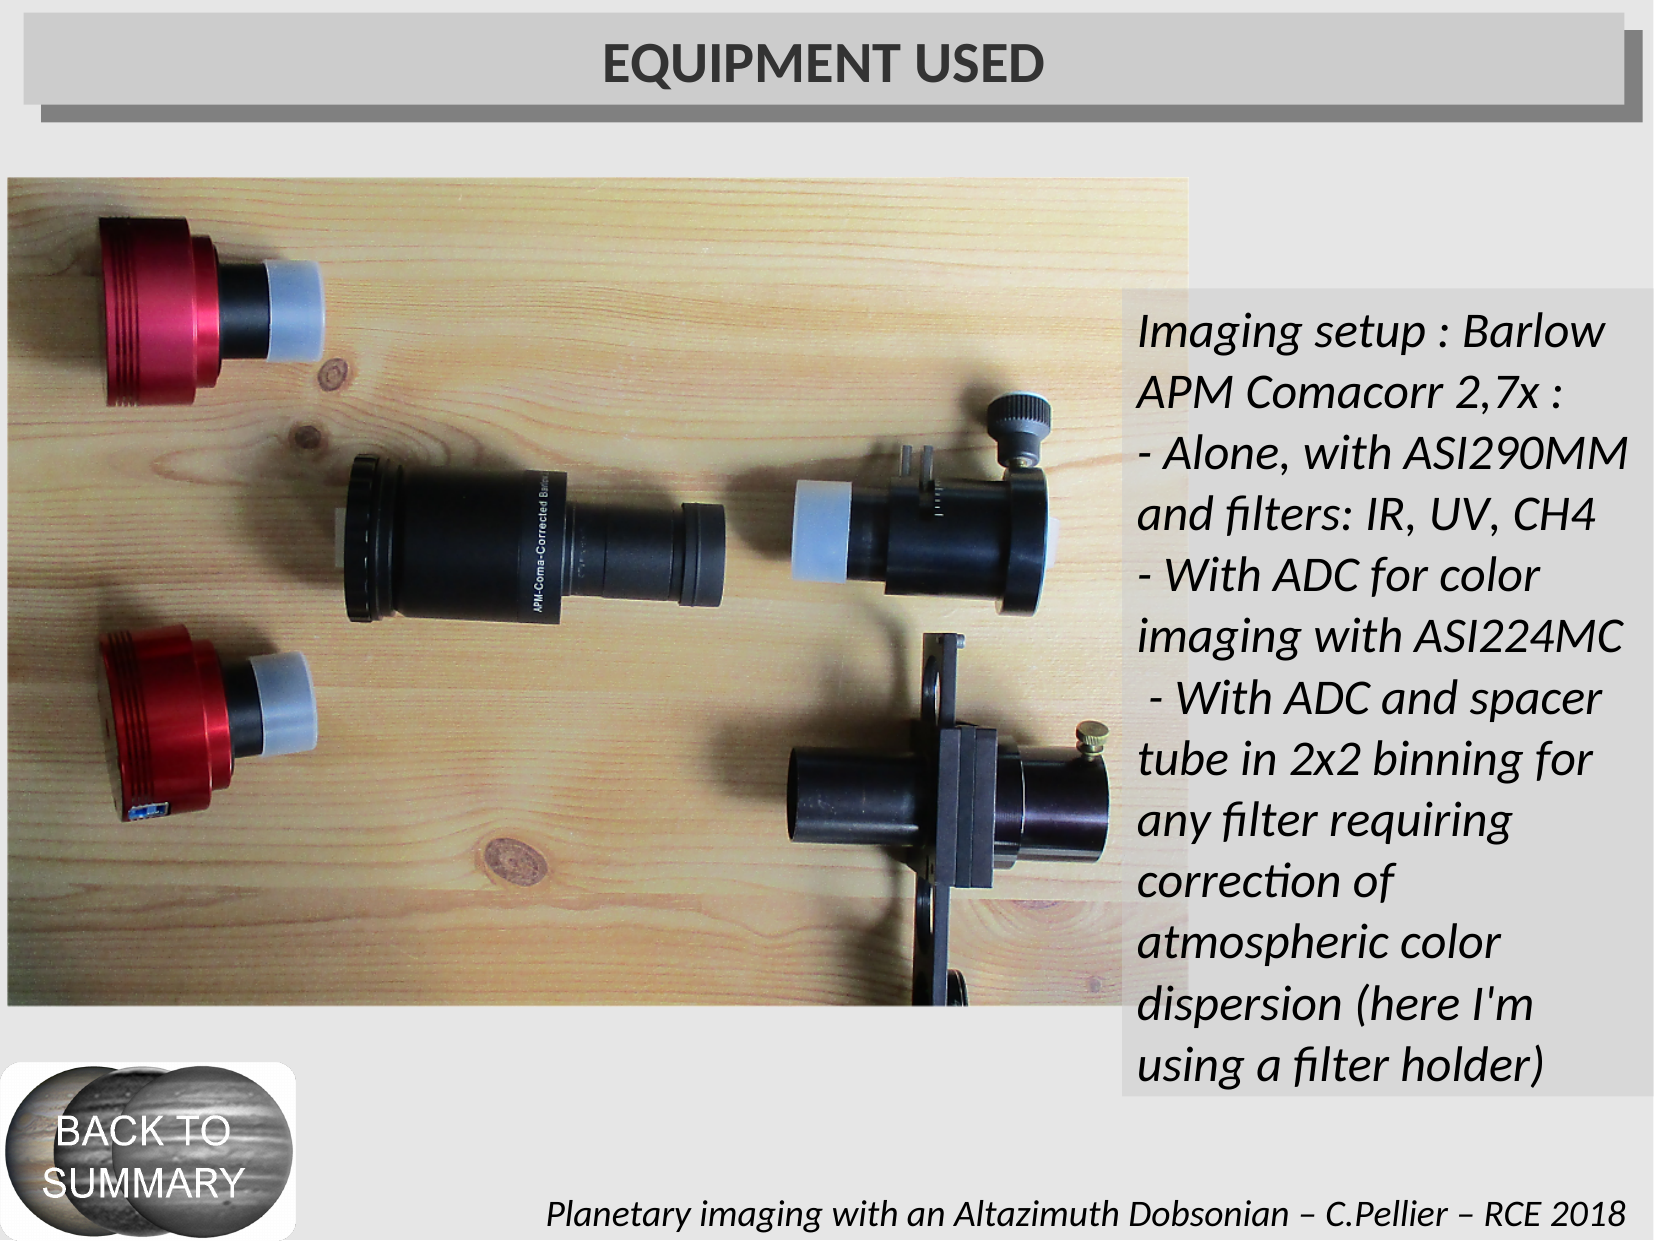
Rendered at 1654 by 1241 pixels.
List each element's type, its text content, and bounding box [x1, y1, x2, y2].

text_box Planetary imaging with an Altazimuth Dobsonian – C.Pellier – RCE 2018 [430, 1180, 1642, 1241]
text_box EQUIPMENT USED [23, 12, 1625, 105]
picture [7, 177, 1189, 1007]
text_box Imaging setup : Barlow APM Comacorr 2,7x : - Alone, with ASI290MM and filters: IR, UV, CH4 - With ADC for color imaging with ASI224MC - With ADC and spacer tube in 2x2 binning for any filter requiring correction of atmospheric color dispersion (here I'm using a filter holder) [1122, 288, 1654, 1097]
picture [0, 1062, 296, 1241]
